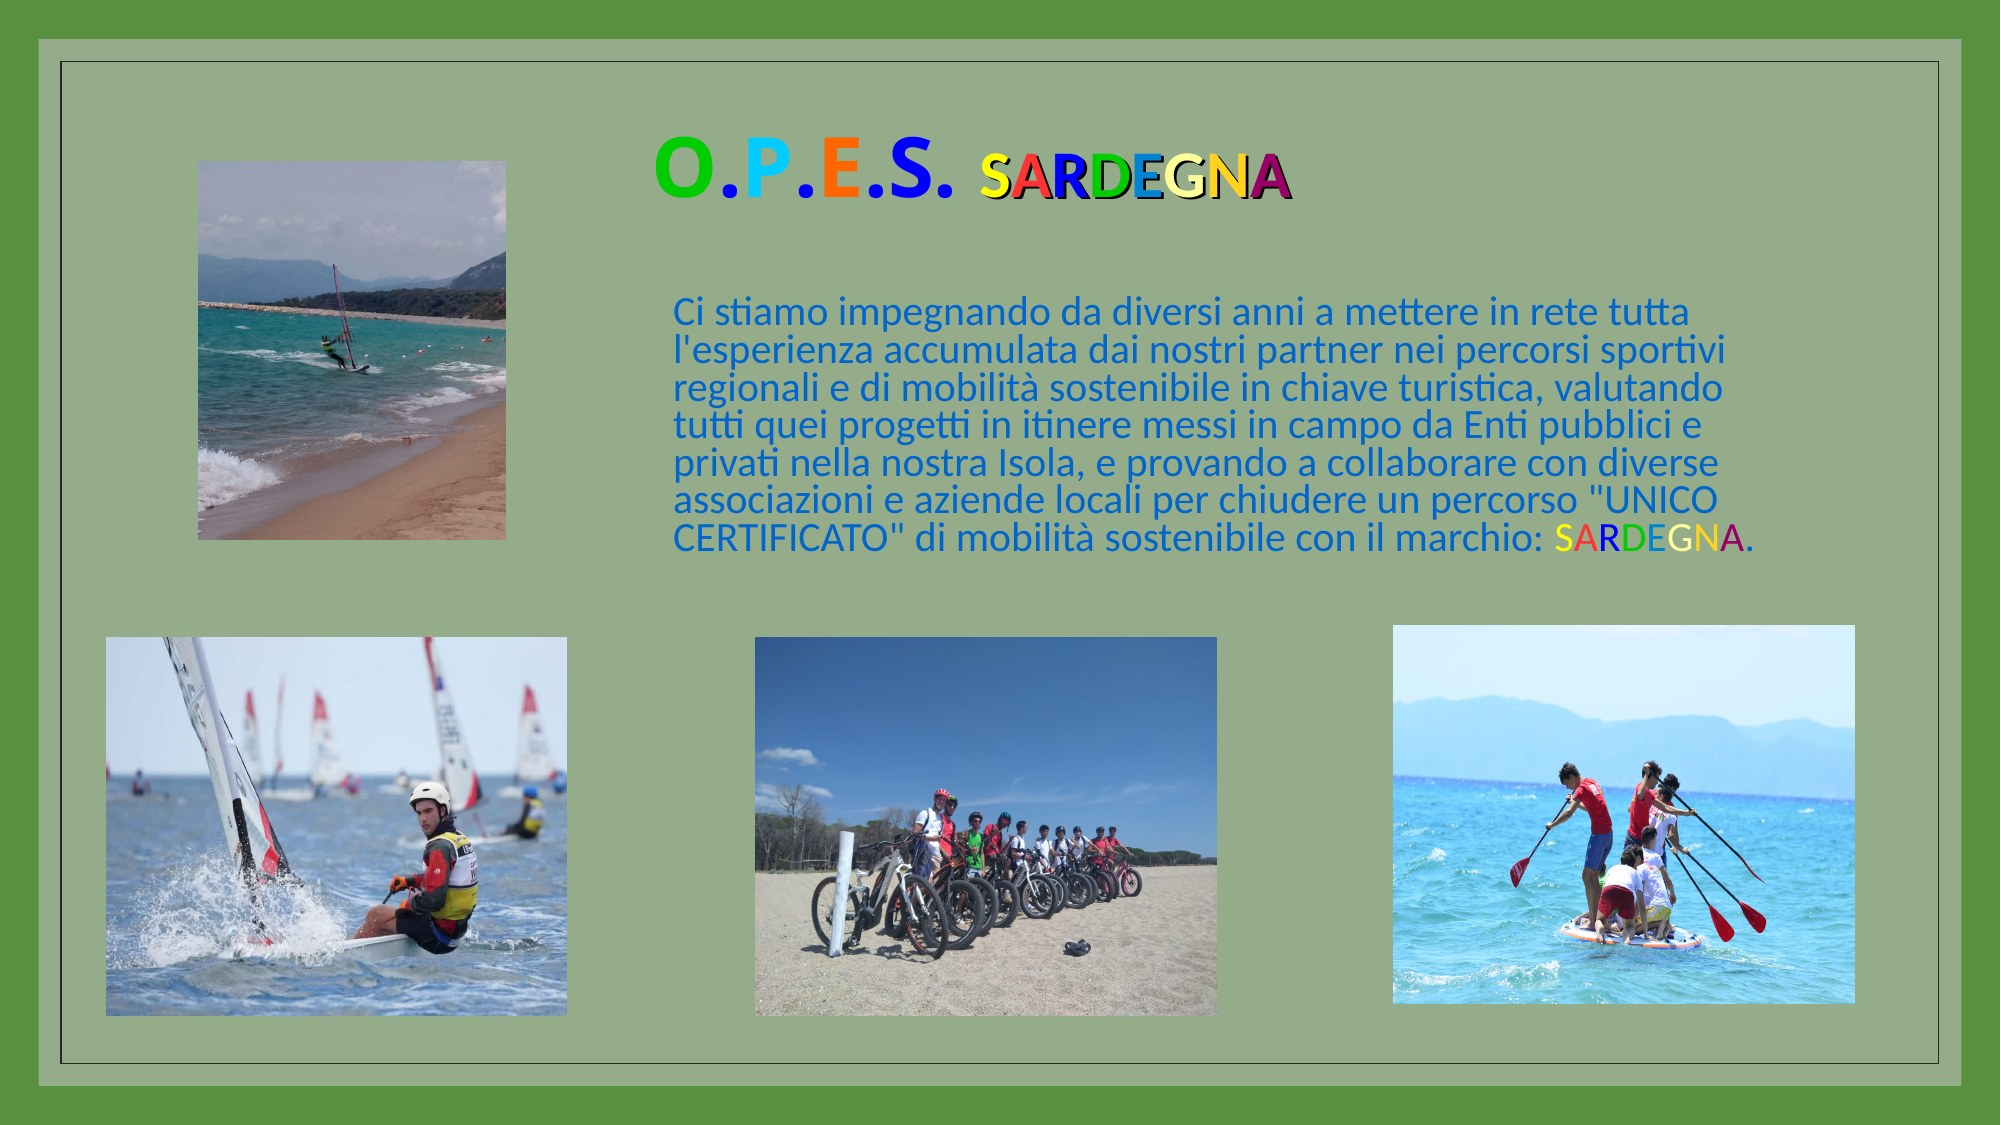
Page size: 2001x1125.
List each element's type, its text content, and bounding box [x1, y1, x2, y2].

title Ci stiamo impegnando da diversi anni a mettere in rete tutta l'esperienza accumulata dai nostri partner nei percorsi sportivi regionali e di mobilità sostenibile in chiave turistica, valutando tutti quei progetti in itinere messi in campo da Enti pubblici e privati nella nostra Isola, e provando a collaborare con diverse associazioni e aziende locali per chiudere un percorso "UNICO CERTIFICATO" di mobilità sostenibile con il marchio: SARDEGNA. [673, 264, 1796, 591]
picture [198, 161, 506, 540]
picture [755, 637, 1217, 1016]
picture [106, 637, 567, 1016]
picture [1393, 625, 1855, 1004]
text_box O.P.E.S. SARDEGNA [484, 120, 1459, 213]
